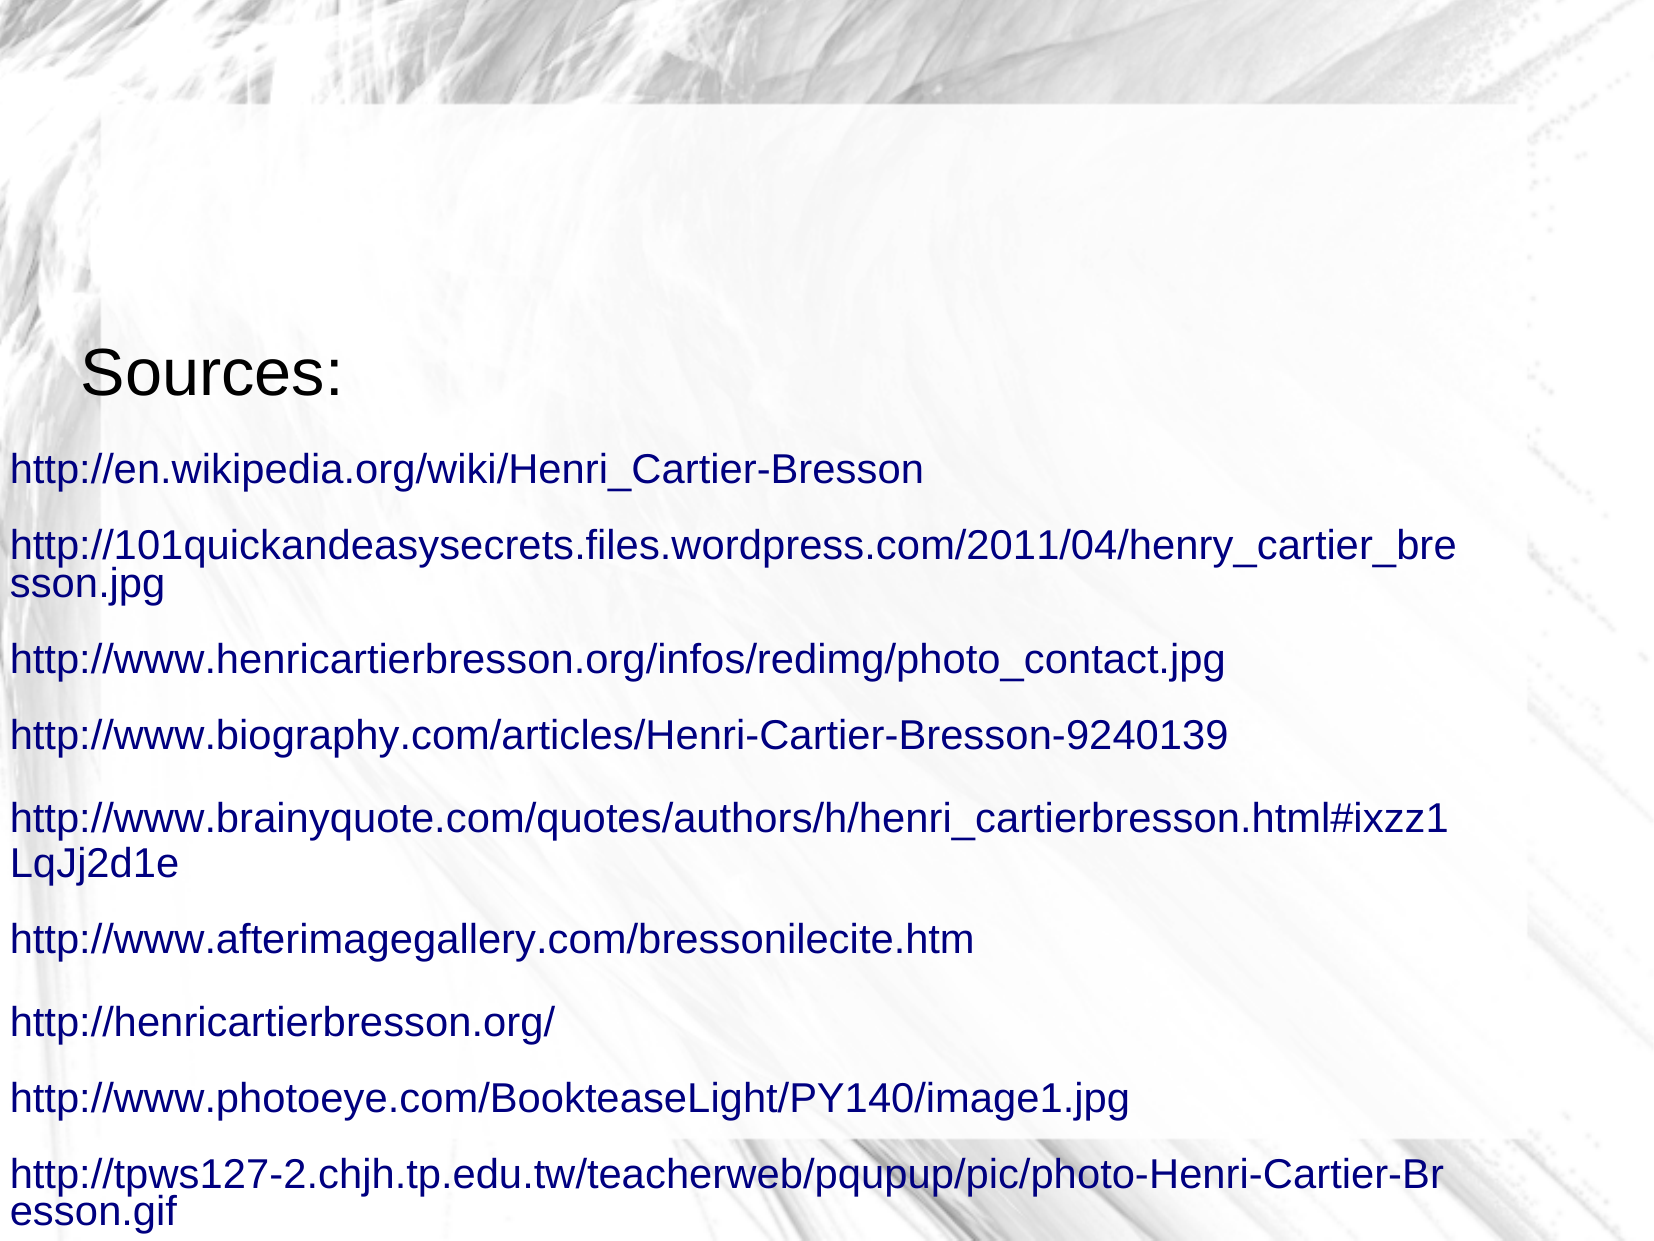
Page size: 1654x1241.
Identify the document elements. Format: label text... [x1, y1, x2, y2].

list Sources: http://en.wikipedia.org/wiki/Henri_Cartier-Bresson http://101quickandeasysecrets.files.wordpress.com/2011/04/henry_cartier_bresson.jpg http://www.henricartierbresson.org/infos/redimg/photo_contact.jpg http://www.biography.com/articles/Henri-Cartier-Bresson-9240139 http://www.brainyquote.com/quotes/authors/h/henri_cartierbresson.html#ixzz1LqJj2d1e http://www.afterimagegallery.com/bressonilecite.htm http://henricartierbresson.org/ http://www.photoeye.com/BookteaseLight/PY140/image1.jpg http://tpws127-2.chjh.tp.edu.tw/teacherweb/pqupup/pic/photo-Henri-Cartier-Bresson.gif http://www.photorevolt.com/articoli/roby_blasina/cartier_bresson/cartier-bresson_1.jpg [9, 334, 1463, 1241]
picture [0, 0, 1654, 1241]
